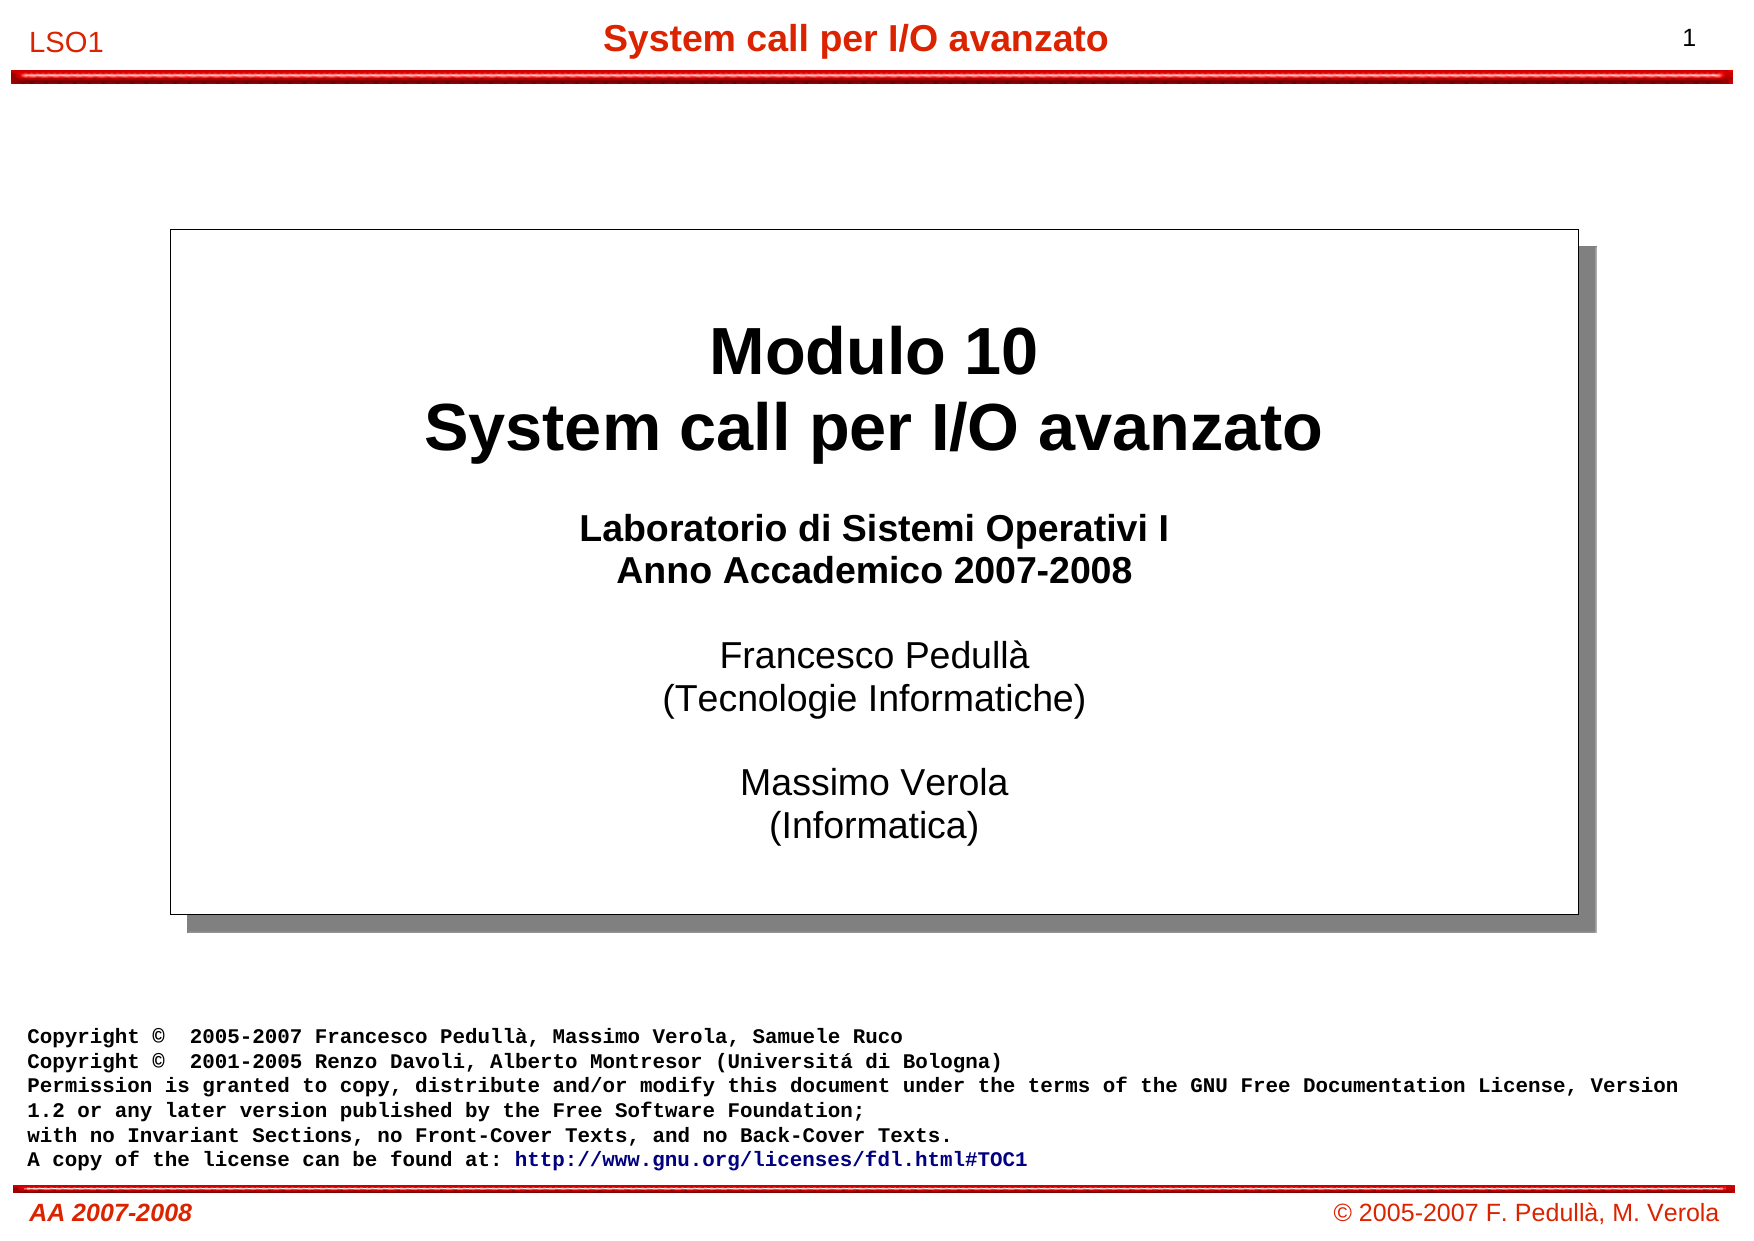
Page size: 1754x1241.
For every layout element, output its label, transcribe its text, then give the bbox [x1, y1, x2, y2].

text_box Modulo 10 System call per I/O avanzato Laboratorio di Sistemi Operativi I Anno Accademico 2007-2008 Francesco Pedullà (Tecnologie Informatiche) Massimo Verola (Informatica) [170, 229, 1579, 915]
text_box Copyright © 2005-2007 Francesco Pedullà, Massimo Verola, Samuele Ruco Copyright © 2001-2005 Renzo Davoli, Alberto Montresor (Universitá di Bologna) Permission is granted to copy, distribute and/or modify this document under the terms of the GNU Free Documentation License, Version 1.2 or any later version published by the Free Software Foundation; with no Invariant Sections, no Front-Cover Texts, and no Back-Cover Texts. A copy of the license can be found at: http://www.gnu.org/licenses/fdl.html#TOC1 [27, 1025, 1716, 1177]
picture [11, 70, 1733, 84]
picture [13, 1185, 1735, 1193]
